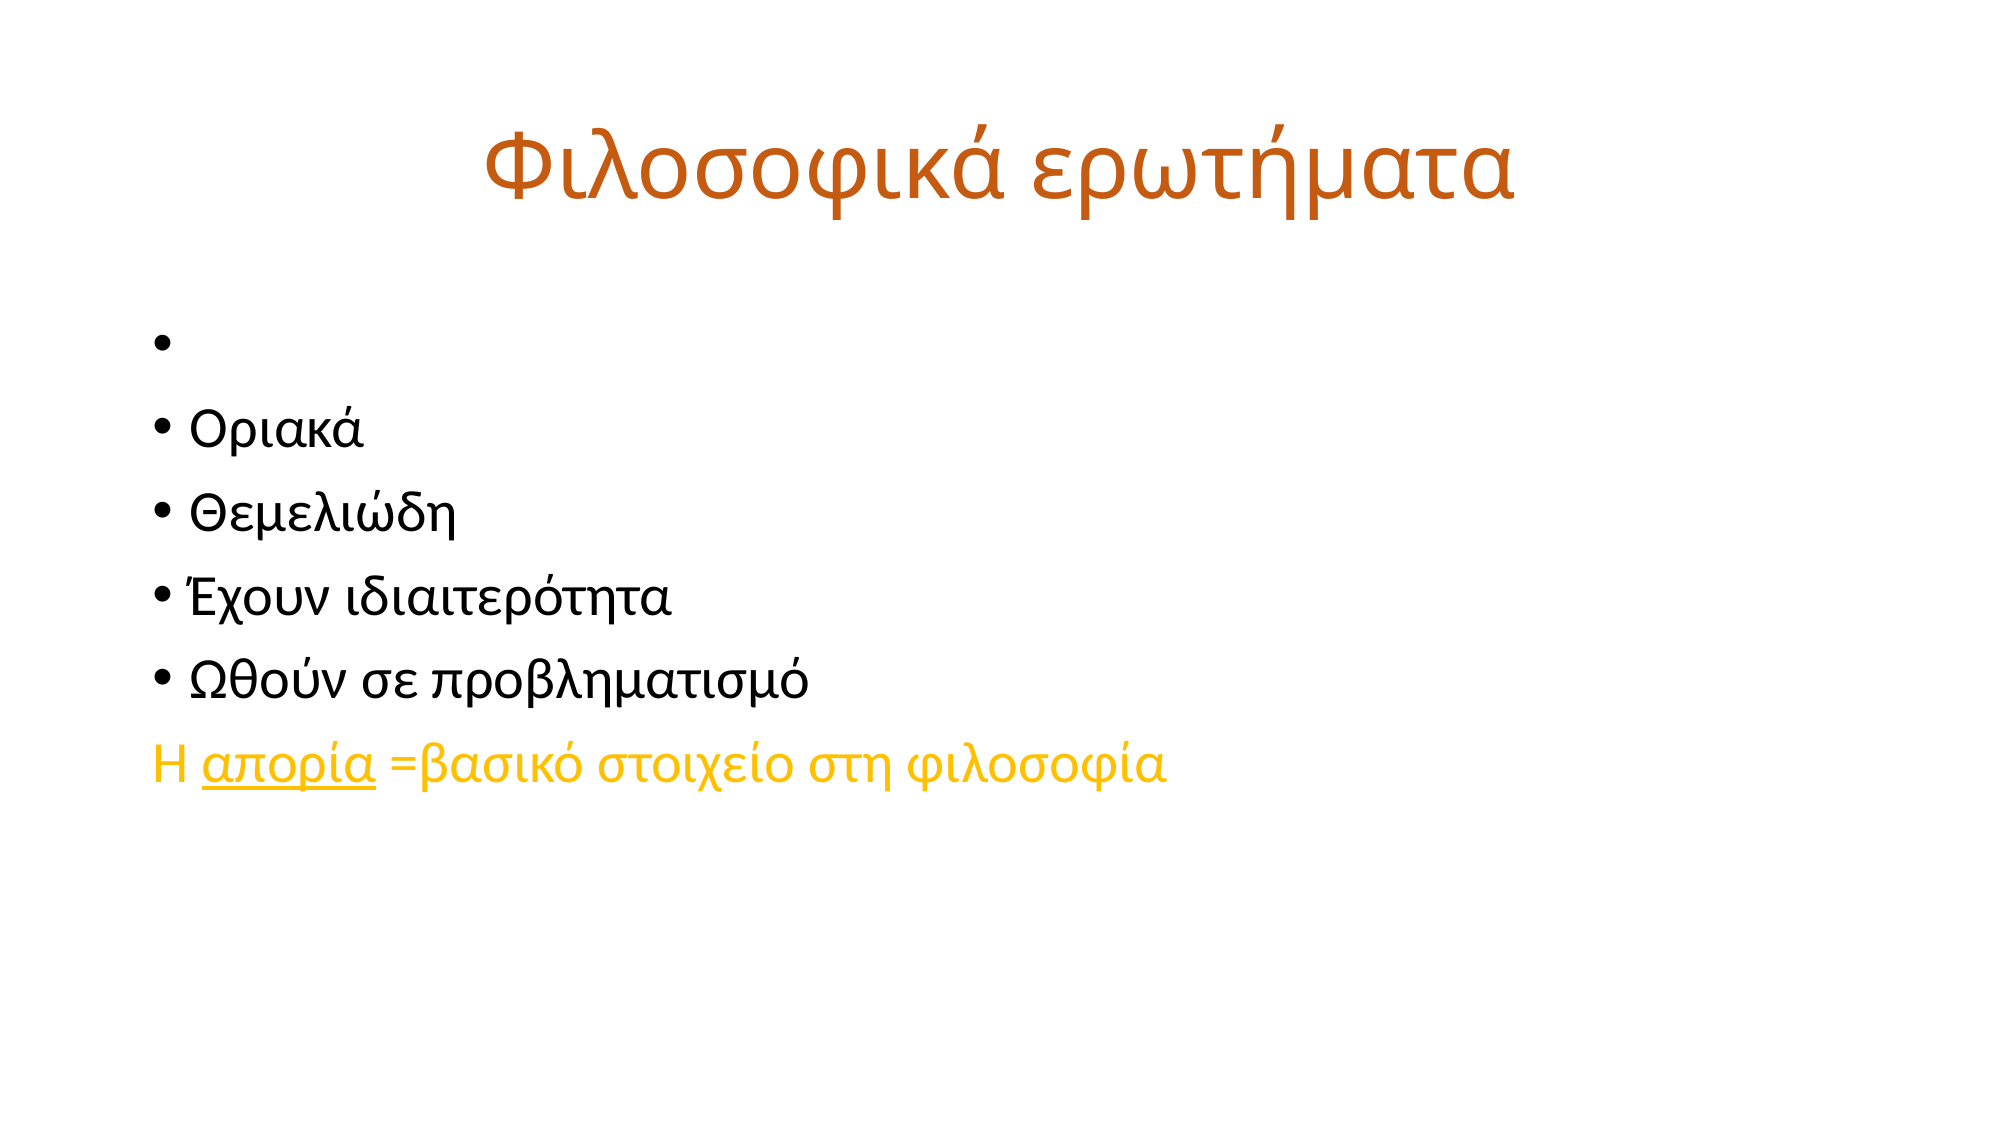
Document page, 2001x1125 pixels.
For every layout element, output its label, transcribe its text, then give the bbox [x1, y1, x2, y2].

list Οριακά Θεμελιώδη Έχουν ιδιαιτερότητα Ωθούν σε προβληματισμό Η απορία =βασικό στοιχείο στη φιλοσοφία [137, 299, 1863, 1014]
title Φιλοσοφικά ερωτήματα [137, 59, 1863, 278]
